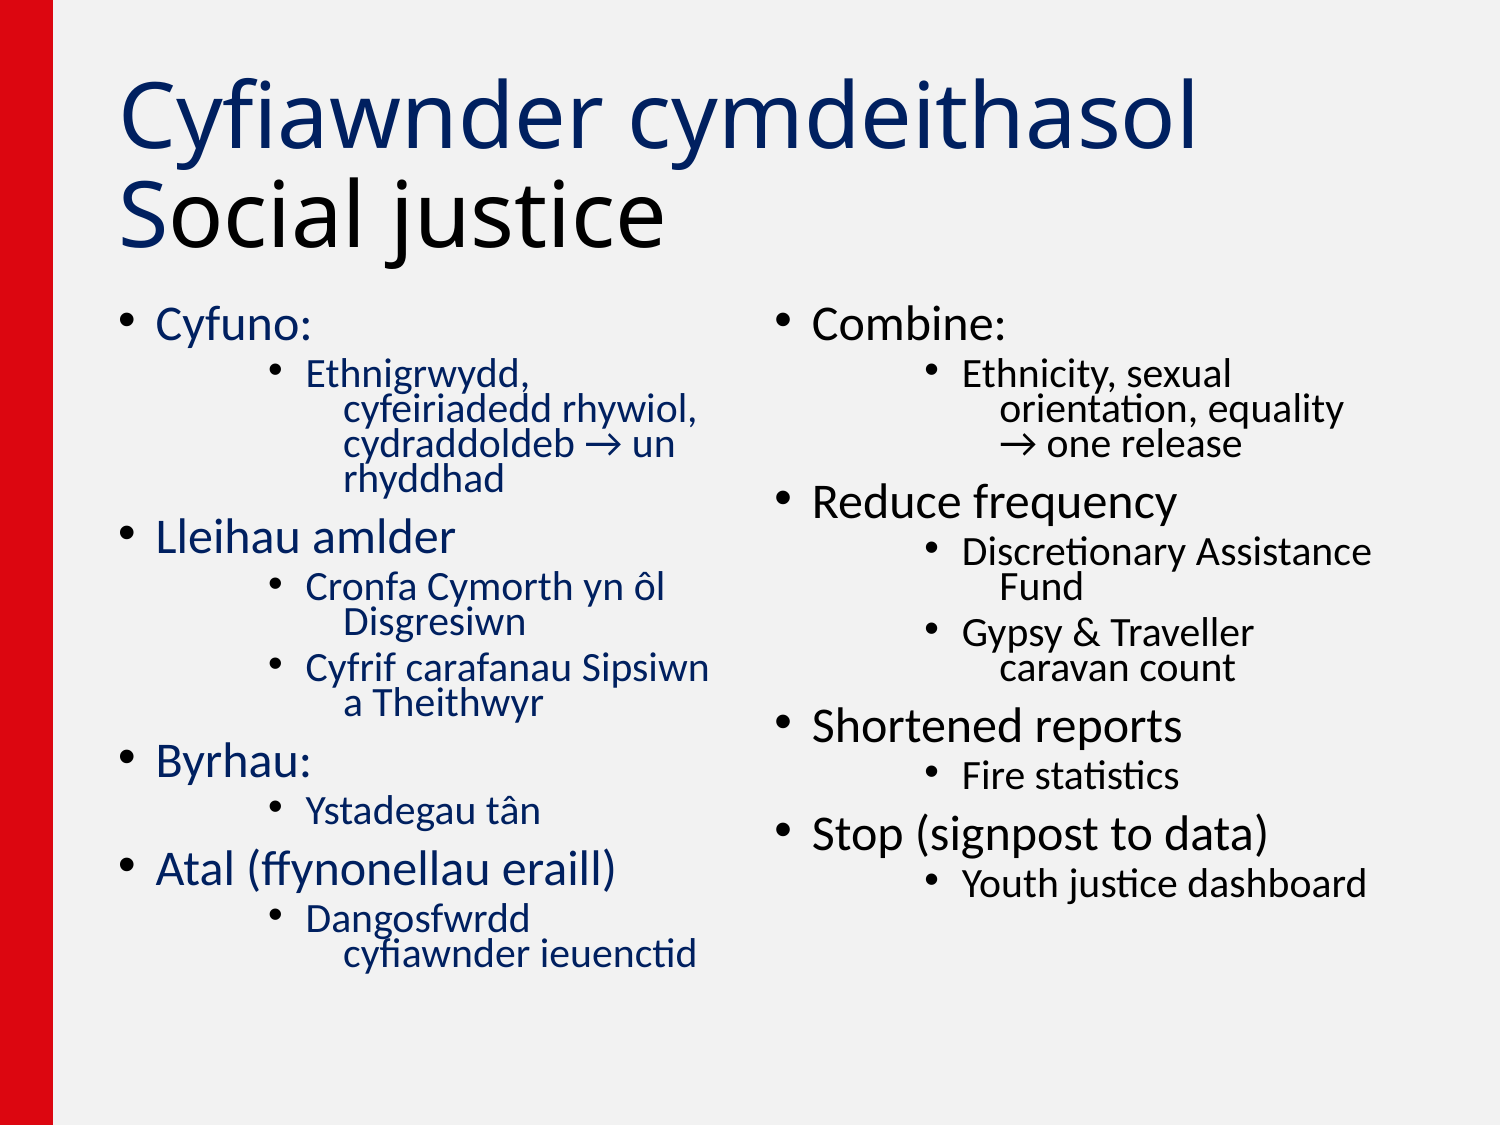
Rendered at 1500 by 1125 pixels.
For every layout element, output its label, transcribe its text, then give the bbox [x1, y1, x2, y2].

title Cyfiawnder cymdeithasol Social justice [103, 59, 1397, 278]
list Combine: Ethnicity, sexual orientation, equality → one release Reduce frequency Discretionary Assistance Fund Gypsy & Traveller caravan count Shortened reports Fire statistics Stop (signpost to data) Youth justice dashboard [759, 299, 1397, 1014]
list Cyfuno: Ethnigrwydd, cyfeiriadedd rhywiol, cydraddoldeb → un rhyddhad Lleihau amlder Cronfa Cymorth yn ôl Disgresiwn Cyfrif carafanau Sipsiwn a Theithwyr Byrhau: Ystadegau tân Atal (ffynonellau eraill) Dangosfwrdd cyfiawnder ieuenctid [103, 299, 741, 1014]
